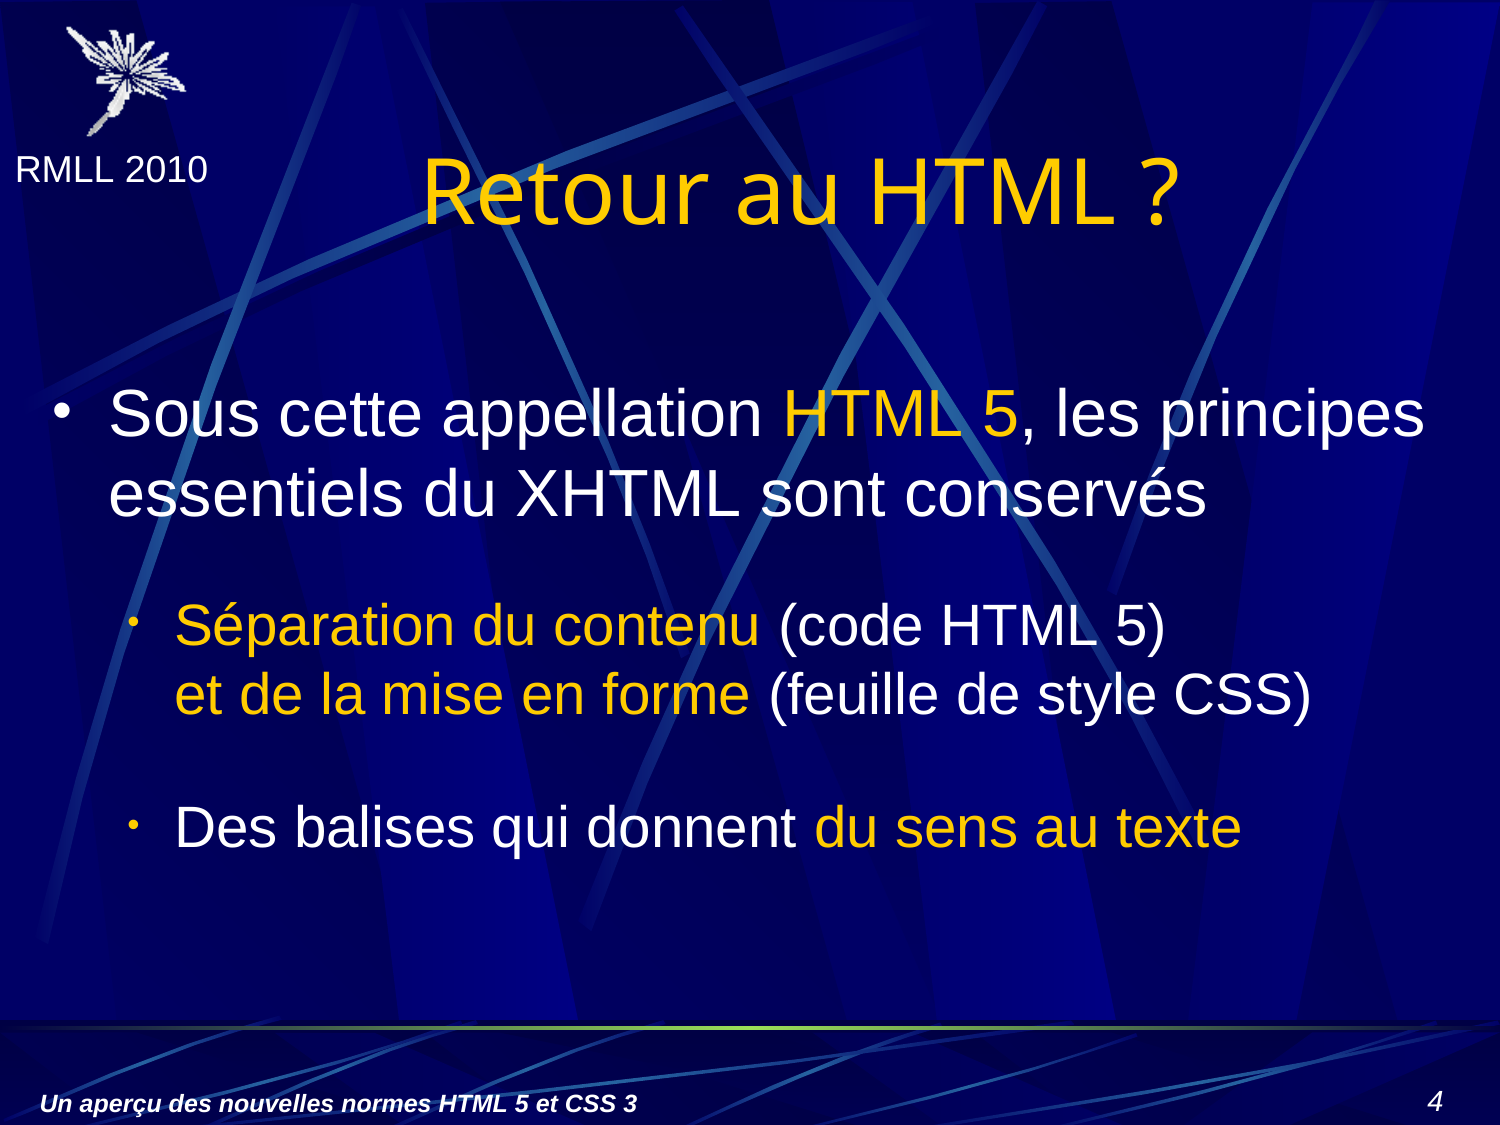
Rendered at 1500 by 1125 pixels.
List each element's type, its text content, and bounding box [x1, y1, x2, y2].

picture [62, 24, 188, 138]
title Retour au HTML ? [224, 87, 1375, 288]
list Sous cette appellation HTML 5, les principes essentiels du XHTML sont conservés Séparation du contenu (code HTML 5) et de la mise en forme (feuille de style CSS) Des balises qui donnent du sens au texte [37, 362, 1450, 1000]
